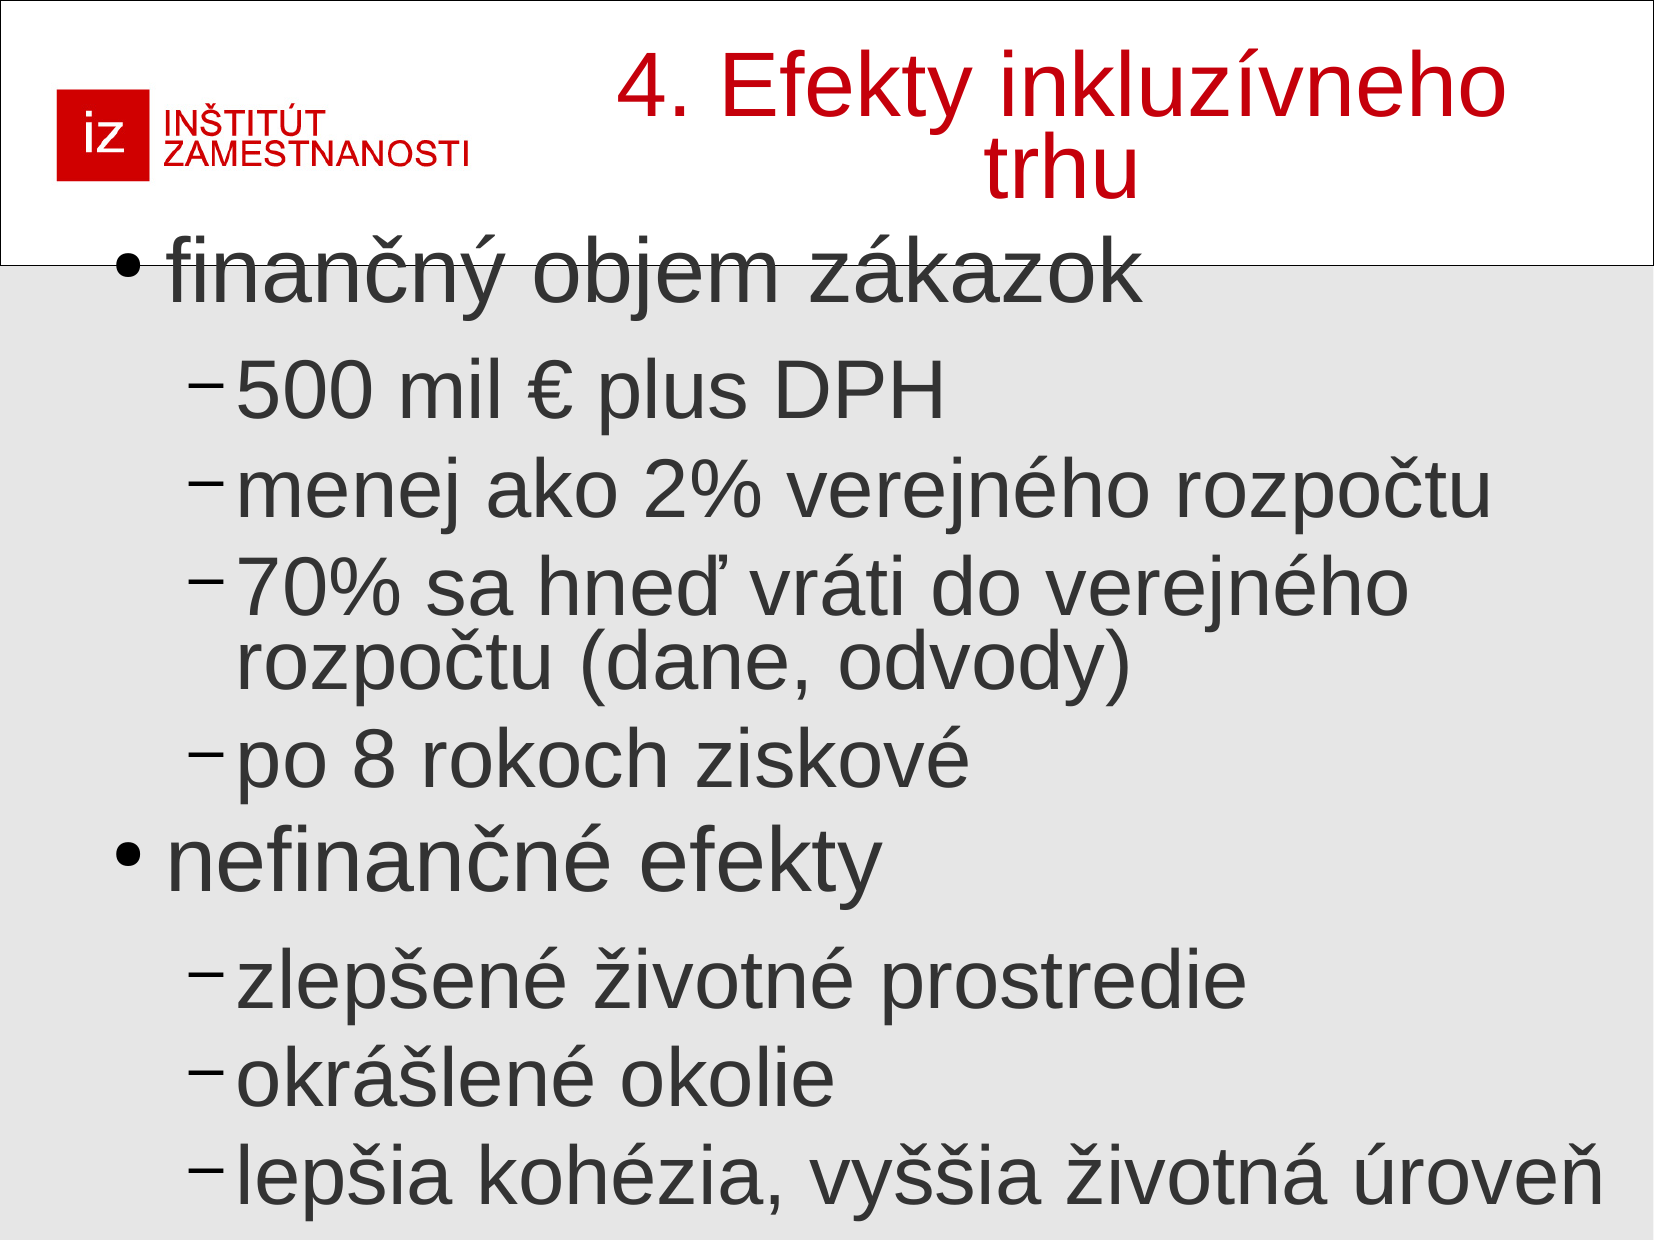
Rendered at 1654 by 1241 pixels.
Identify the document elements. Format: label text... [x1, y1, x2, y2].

picture [5, 8, 518, 257]
list finančný objem zákazok 500 mil € plus DPH menej ako 2% verejného rozpočtu 70% sa hneď vráti do verejného rozpočtu (dane, odvody) po 8 rokoch ziskové nefinančné efekty zlepšené životné prostredie okrášlené okolie lepšia kohézia, vyššia životná úroveň [94, 236, 1654, 1241]
title 4. Efekty inkluzívneho trhu [561, 37, 1565, 229]
